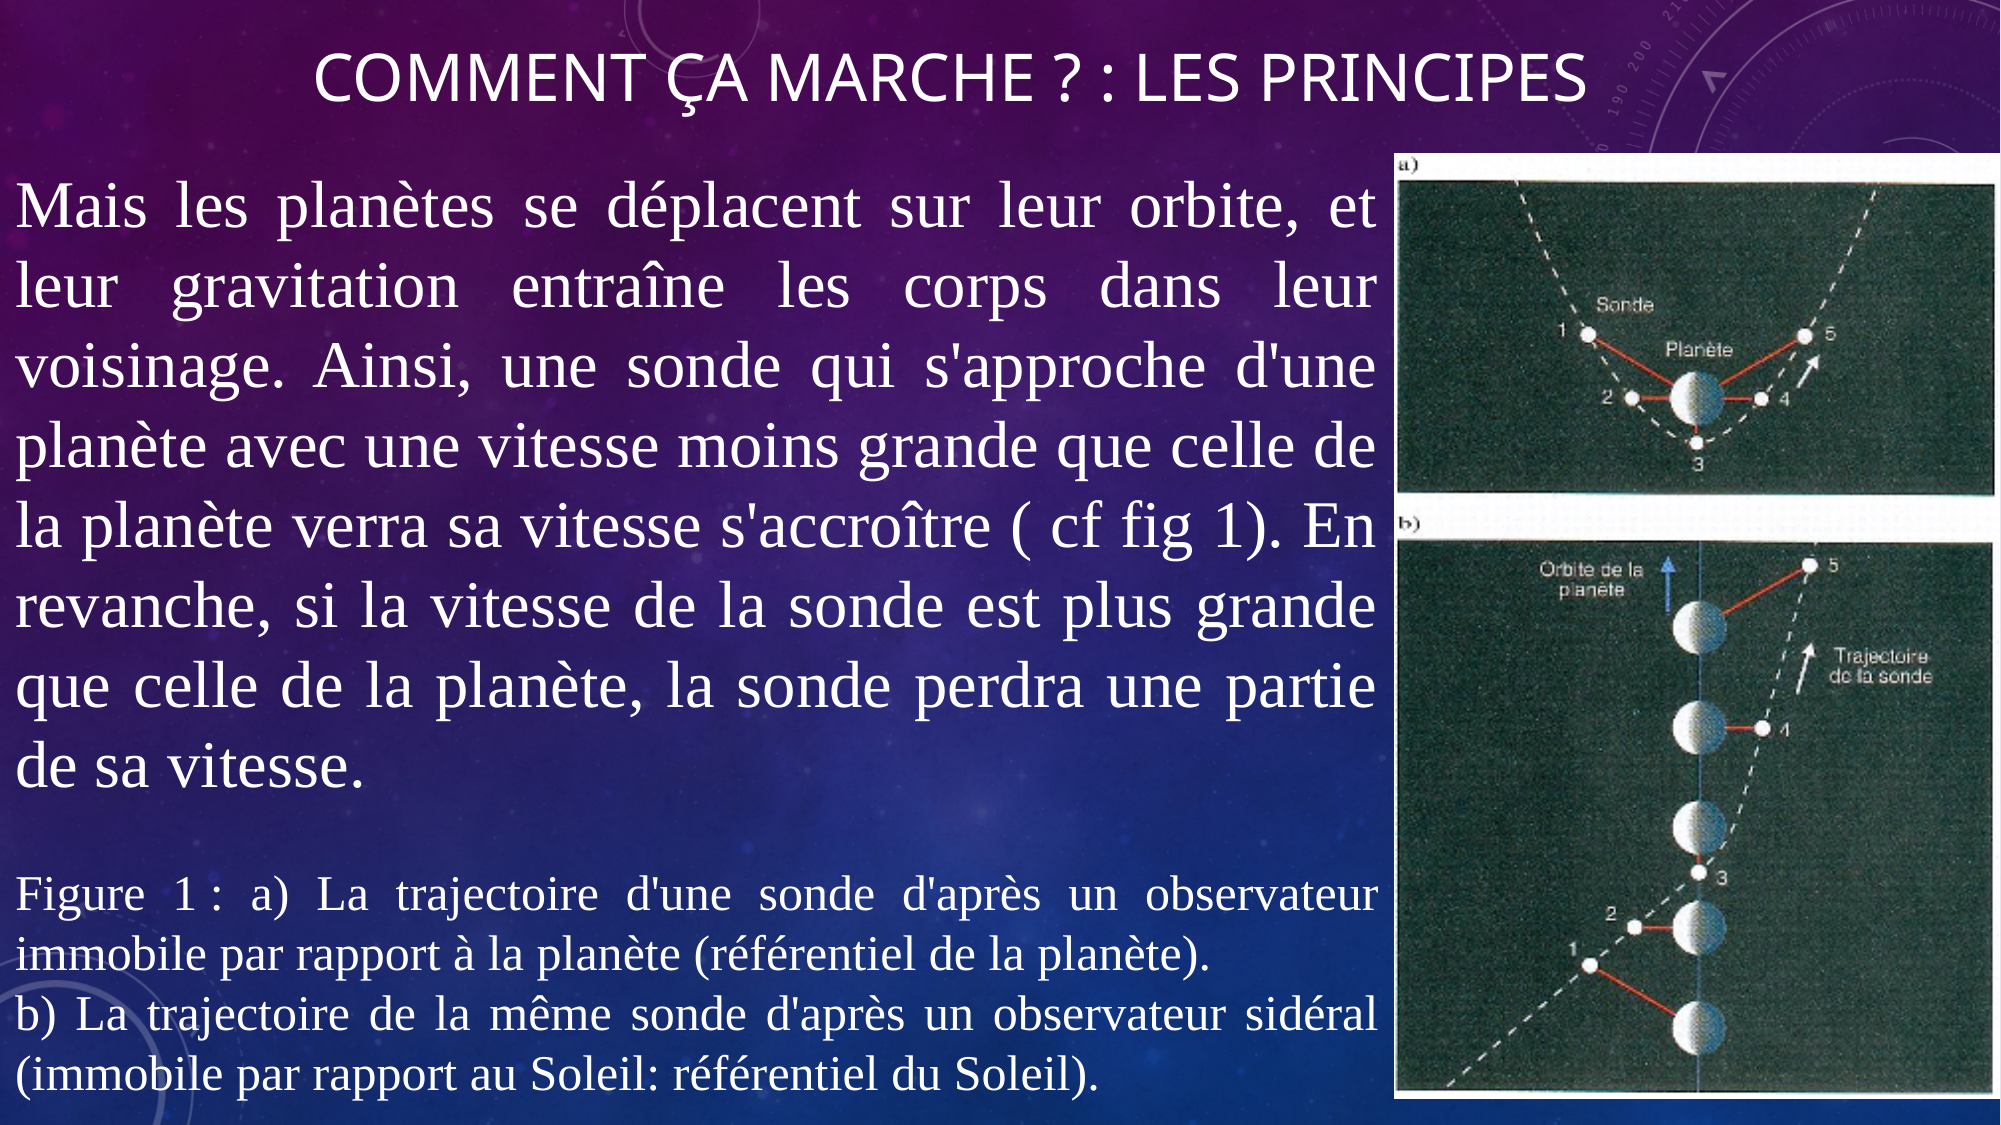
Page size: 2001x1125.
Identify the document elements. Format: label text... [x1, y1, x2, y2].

title Comment ça marche ? : Les principes [297, 0, 1703, 153]
picture [1394, 153, 2000, 1099]
text_box Mais les planètes se déplacent sur leur orbite, et leur gravitation entraîne les corps dans leur voisinage. Ainsi, une sonde qui s'approche d'une planète avec une vitesse moins grande que celle de la planète verra sa vitesse s'accroître ( cf fig 1). En revanche, si la vitesse de la sonde est plus grande que celle de la planète, la sonde perdra une partie de sa vitesse. Figure 1 : a) La trajectoire d'une sonde d'après un observateur immobile par rapport à la planète (référentiel de la planète). b) La trajectoire de la même sonde d'après un observateur sidéral (immobile par rapport au Soleil: référentiel du Soleil). [0, 153, 1395, 1125]
